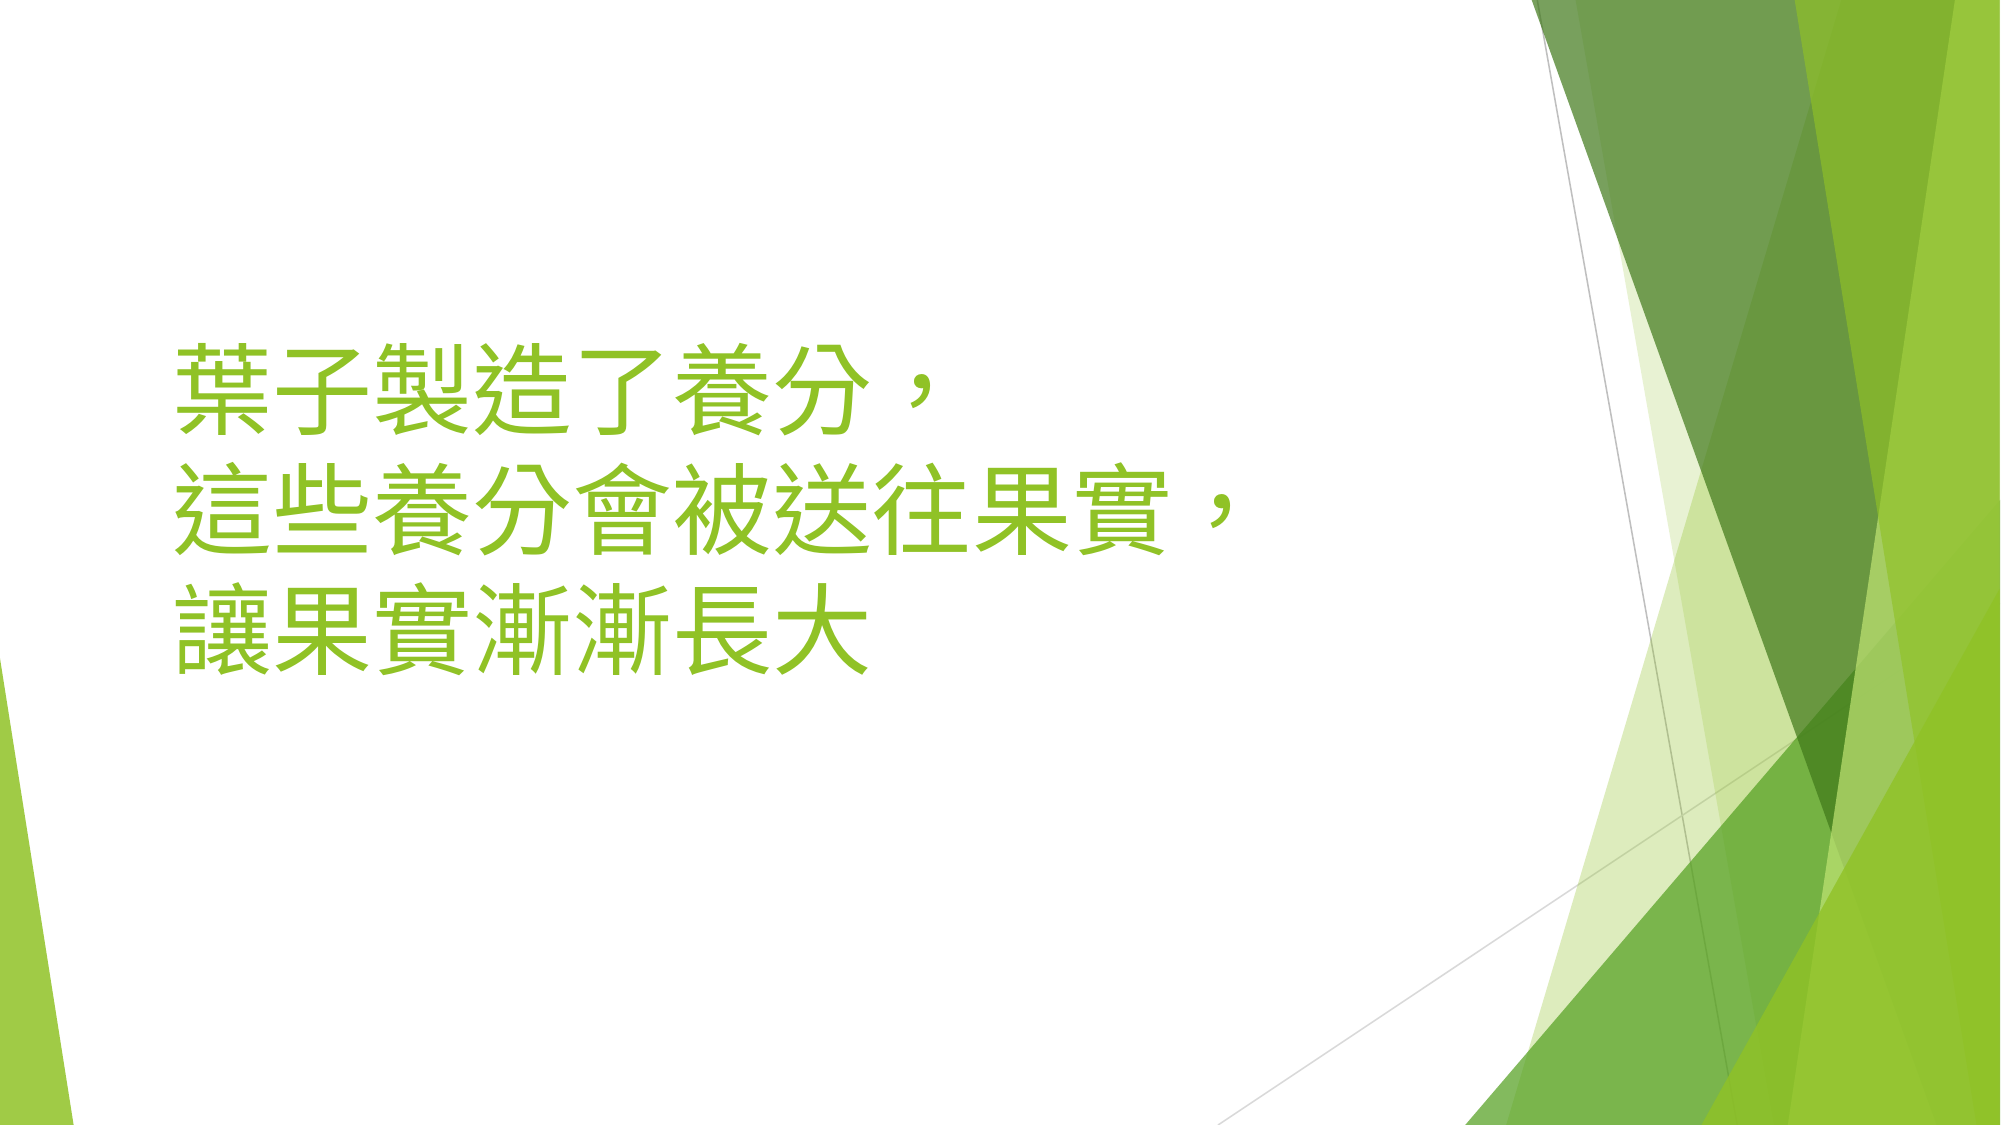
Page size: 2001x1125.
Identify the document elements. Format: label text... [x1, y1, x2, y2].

text_box 葉子製造了養分， 這些養分會被送往果實， 讓果實漸漸長大 [157, 319, 1568, 620]
